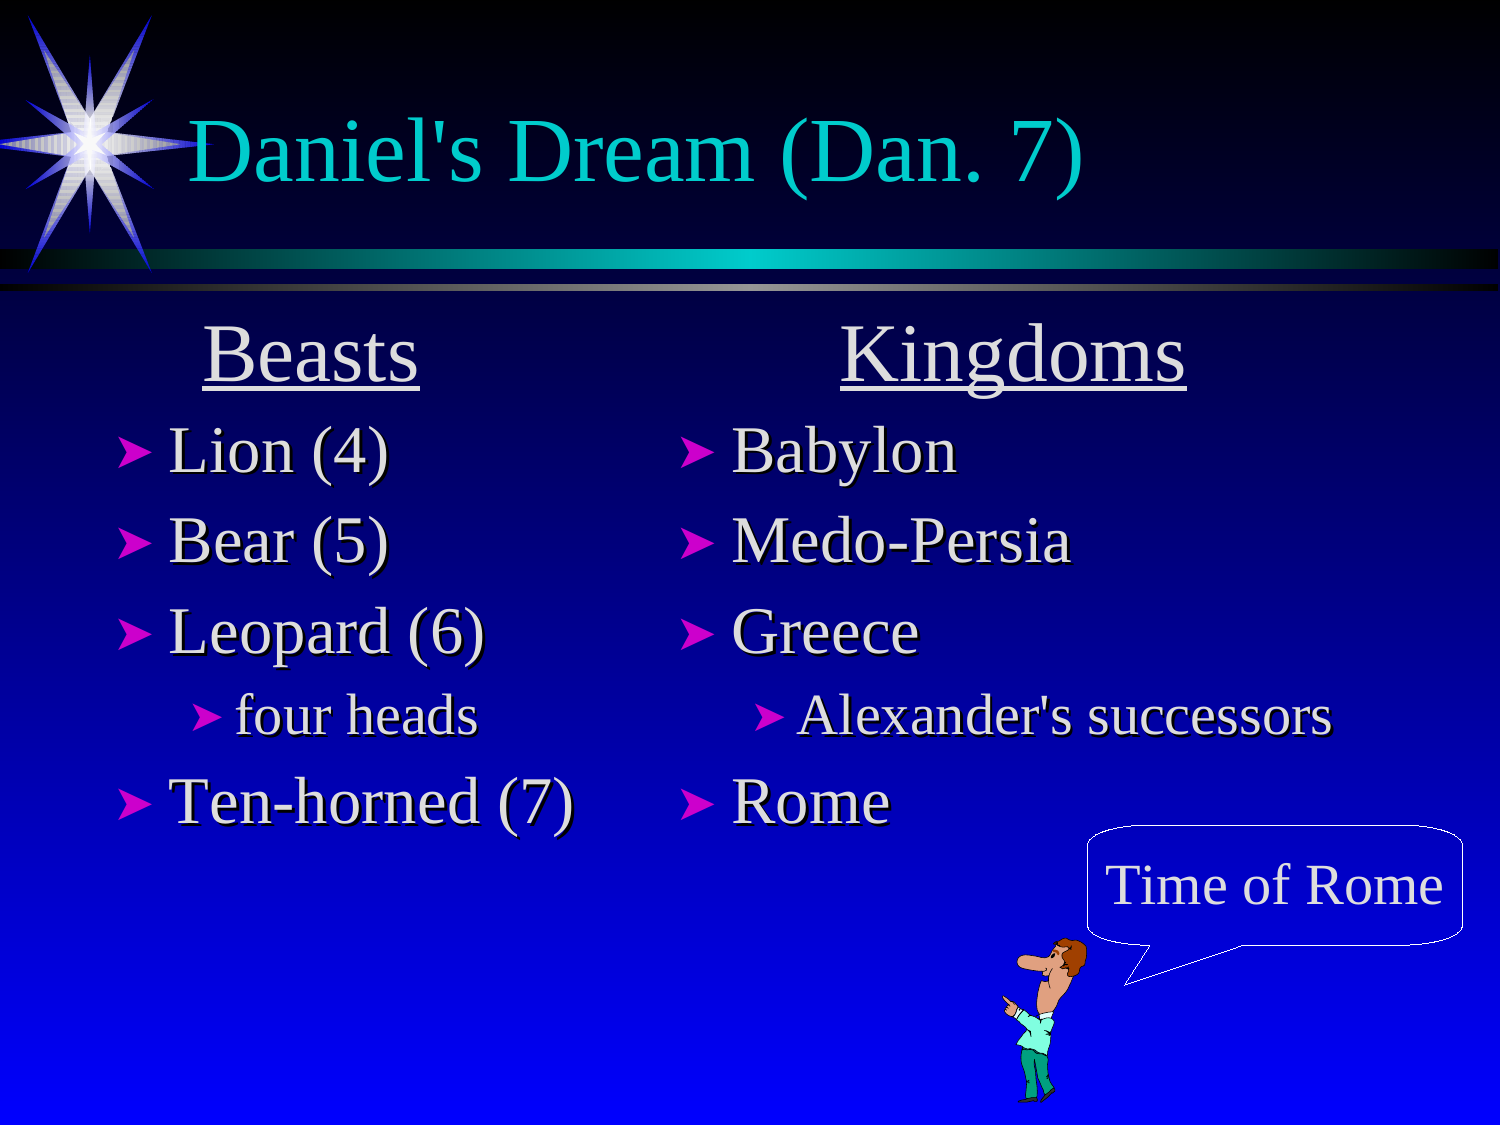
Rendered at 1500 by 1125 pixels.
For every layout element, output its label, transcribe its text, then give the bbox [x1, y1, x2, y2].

title Daniel's Dream (Dan. 7) [187, 56, 1463, 244]
list Babylon Medo-Persia Greece Alexander's successors Rome [675, 412, 1388, 1001]
text_box Kingdoms [825, 300, 1276, 408]
text_box Time of Rome [1087, 825, 1463, 986]
list Lion (4) Bear (5) Leopard (6) four heads Ten-horned (7) [112, 412, 638, 1001]
chart [1001, 937, 1088, 1104]
text_box Beasts [187, 299, 638, 408]
